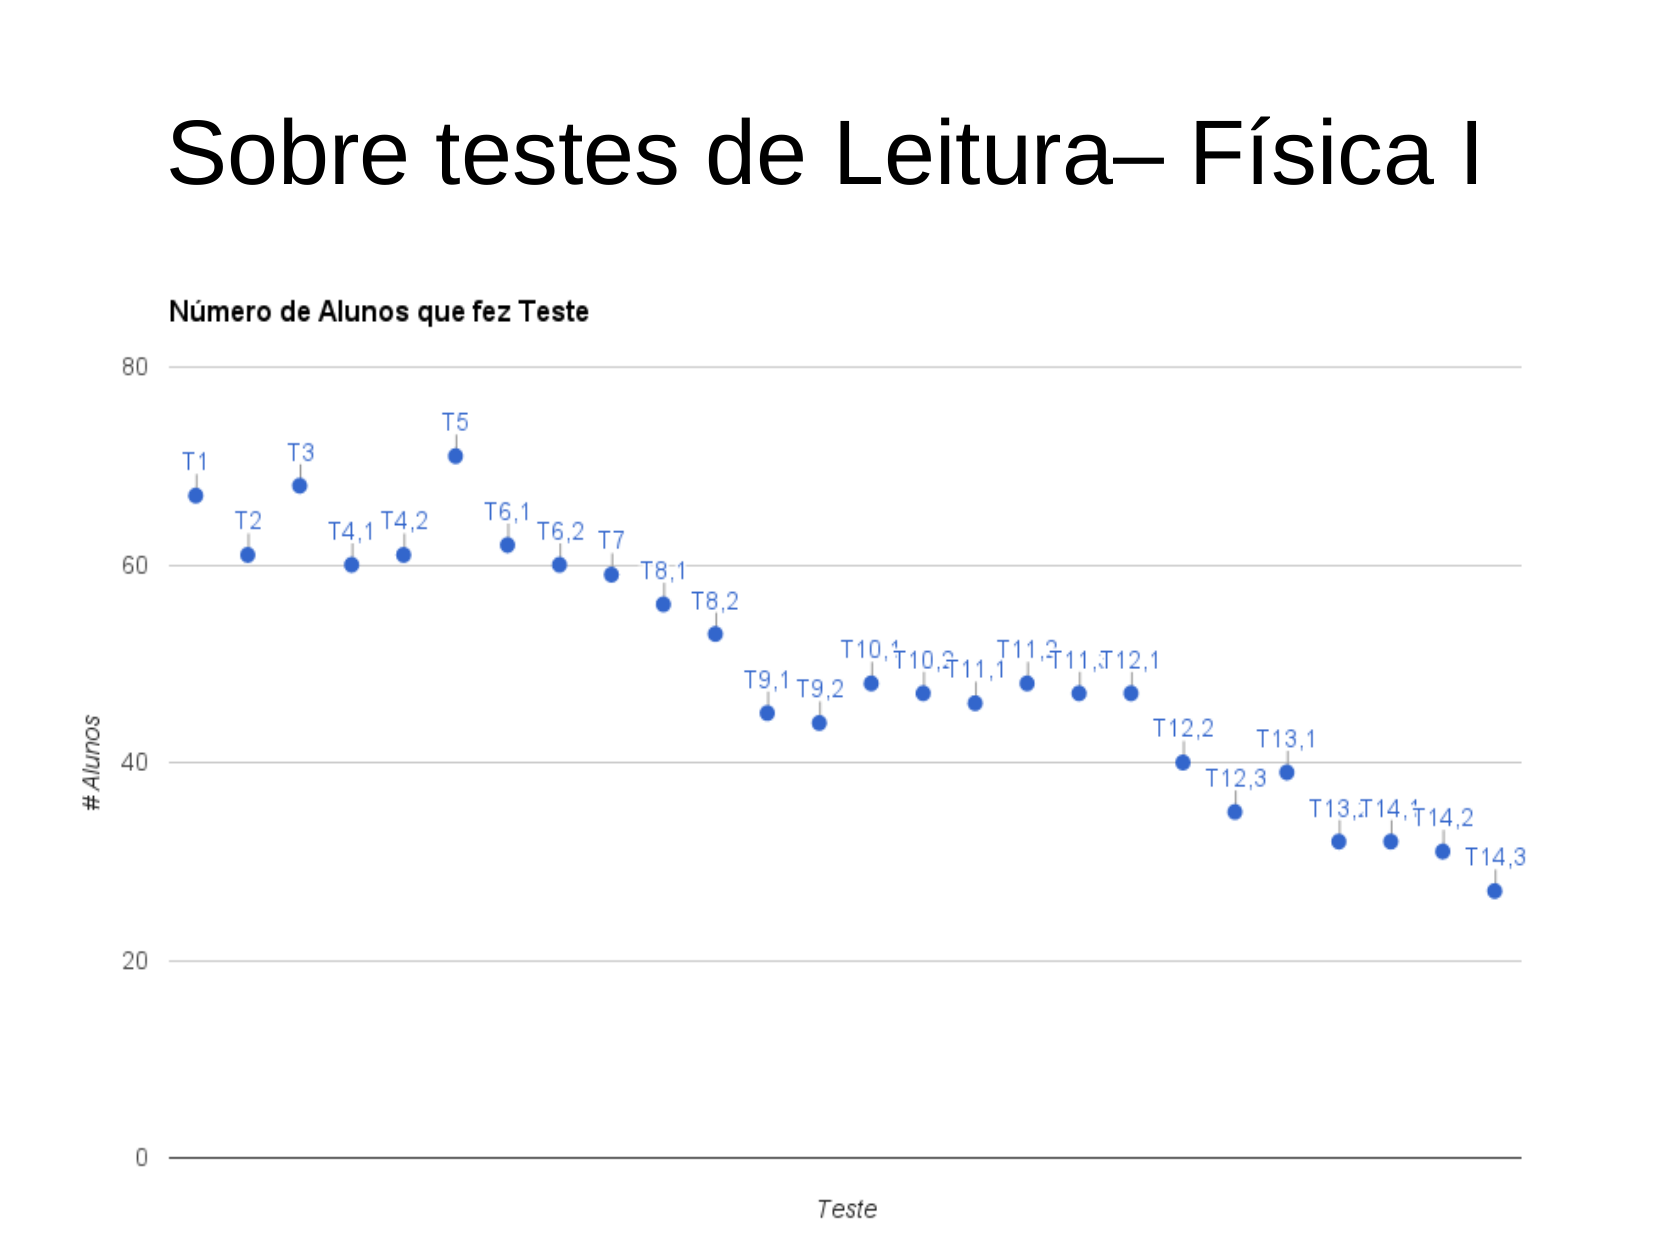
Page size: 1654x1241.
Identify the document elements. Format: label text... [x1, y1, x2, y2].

picture [59, 236, 1583, 1229]
title Sobre testes de Leitura– Física I [82, 49, 1571, 236]
